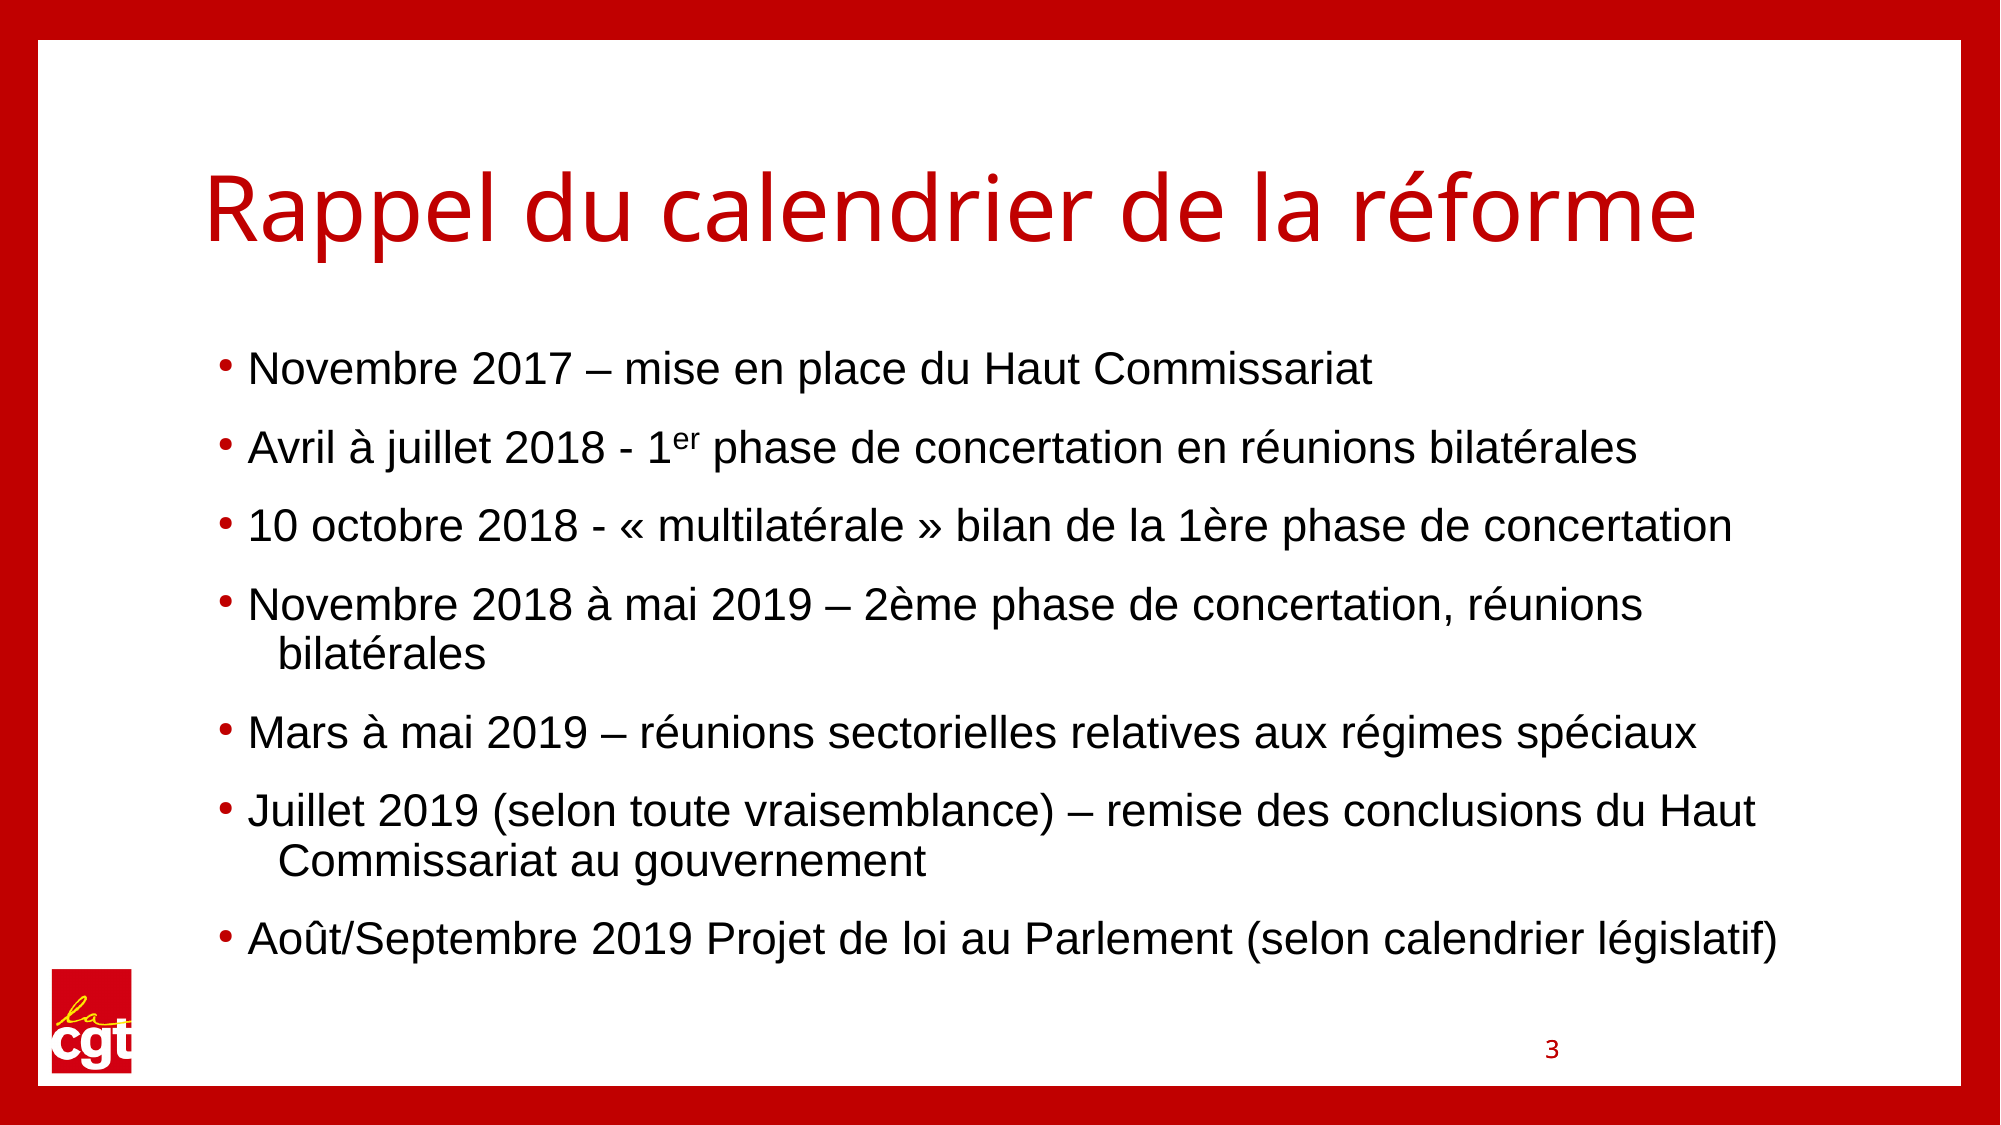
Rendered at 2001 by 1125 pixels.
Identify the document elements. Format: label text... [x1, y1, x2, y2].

text_box [1530, 1020, 1811, 1081]
title Rappel du calendrier de la réforme [187, 99, 1808, 323]
list Novembre 2017 – mise en place du Haut Commissariat Avril à juillet 2018 - 1er phase de concertation en réunions bilatérales 10 octobre 2018 - « multilatérale » bilan de la 1ère phase de concertation Novembre 2018 à mai 2019 – 2ème phase de concertation, réunions bilatérales Mars à mai 2019 – réunions sectorielles relatives aux régimes spéciaux Juillet 2019 (selon toute vraisemblance) – remise des conclusions du Haut Commissariat au gouvernement Août/Septembre 2019 Projet de loi au Parlement (selon calendrier législatif) [187, 337, 1808, 1000]
